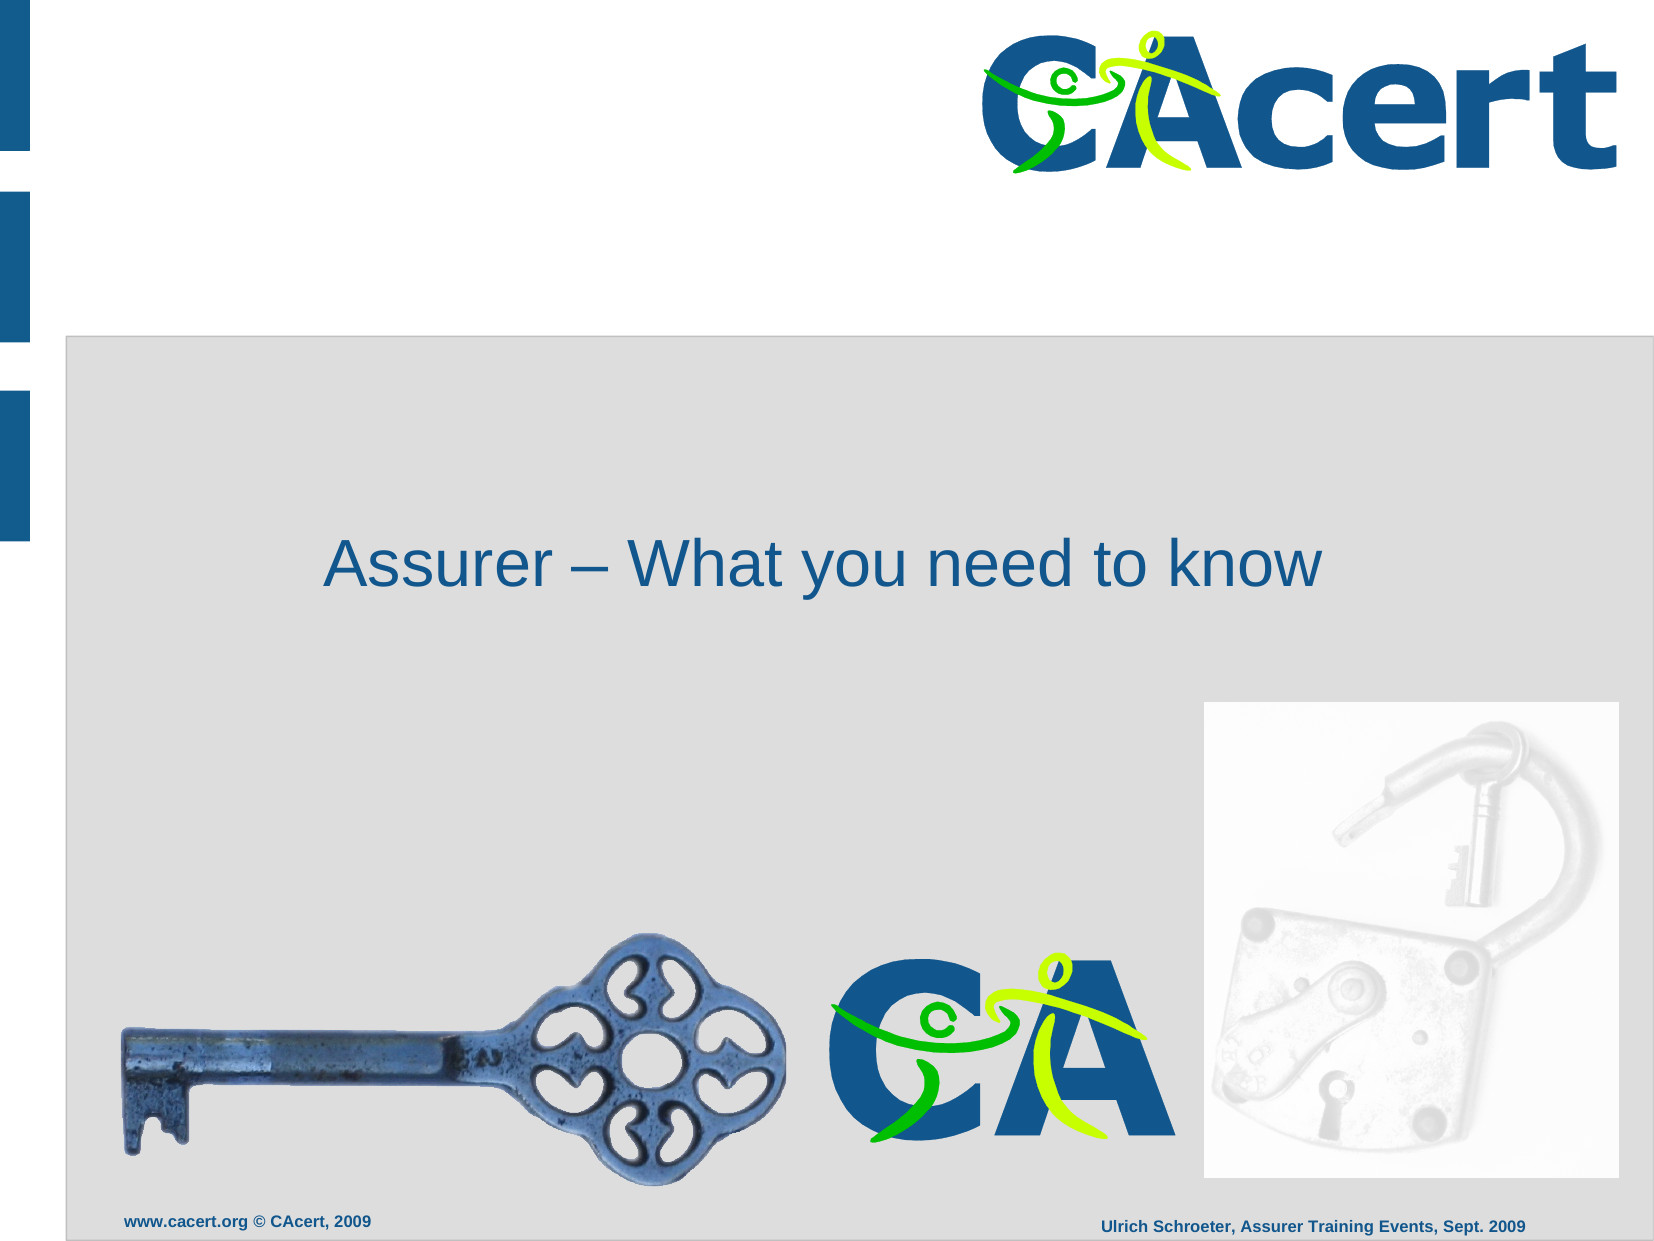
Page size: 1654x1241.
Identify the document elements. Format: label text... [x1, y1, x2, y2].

picture [1204, 702, 1619, 1178]
title Assurer – What you need to know [118, 442, 1530, 601]
picture [826, 950, 1177, 1145]
picture [106, 915, 800, 1203]
